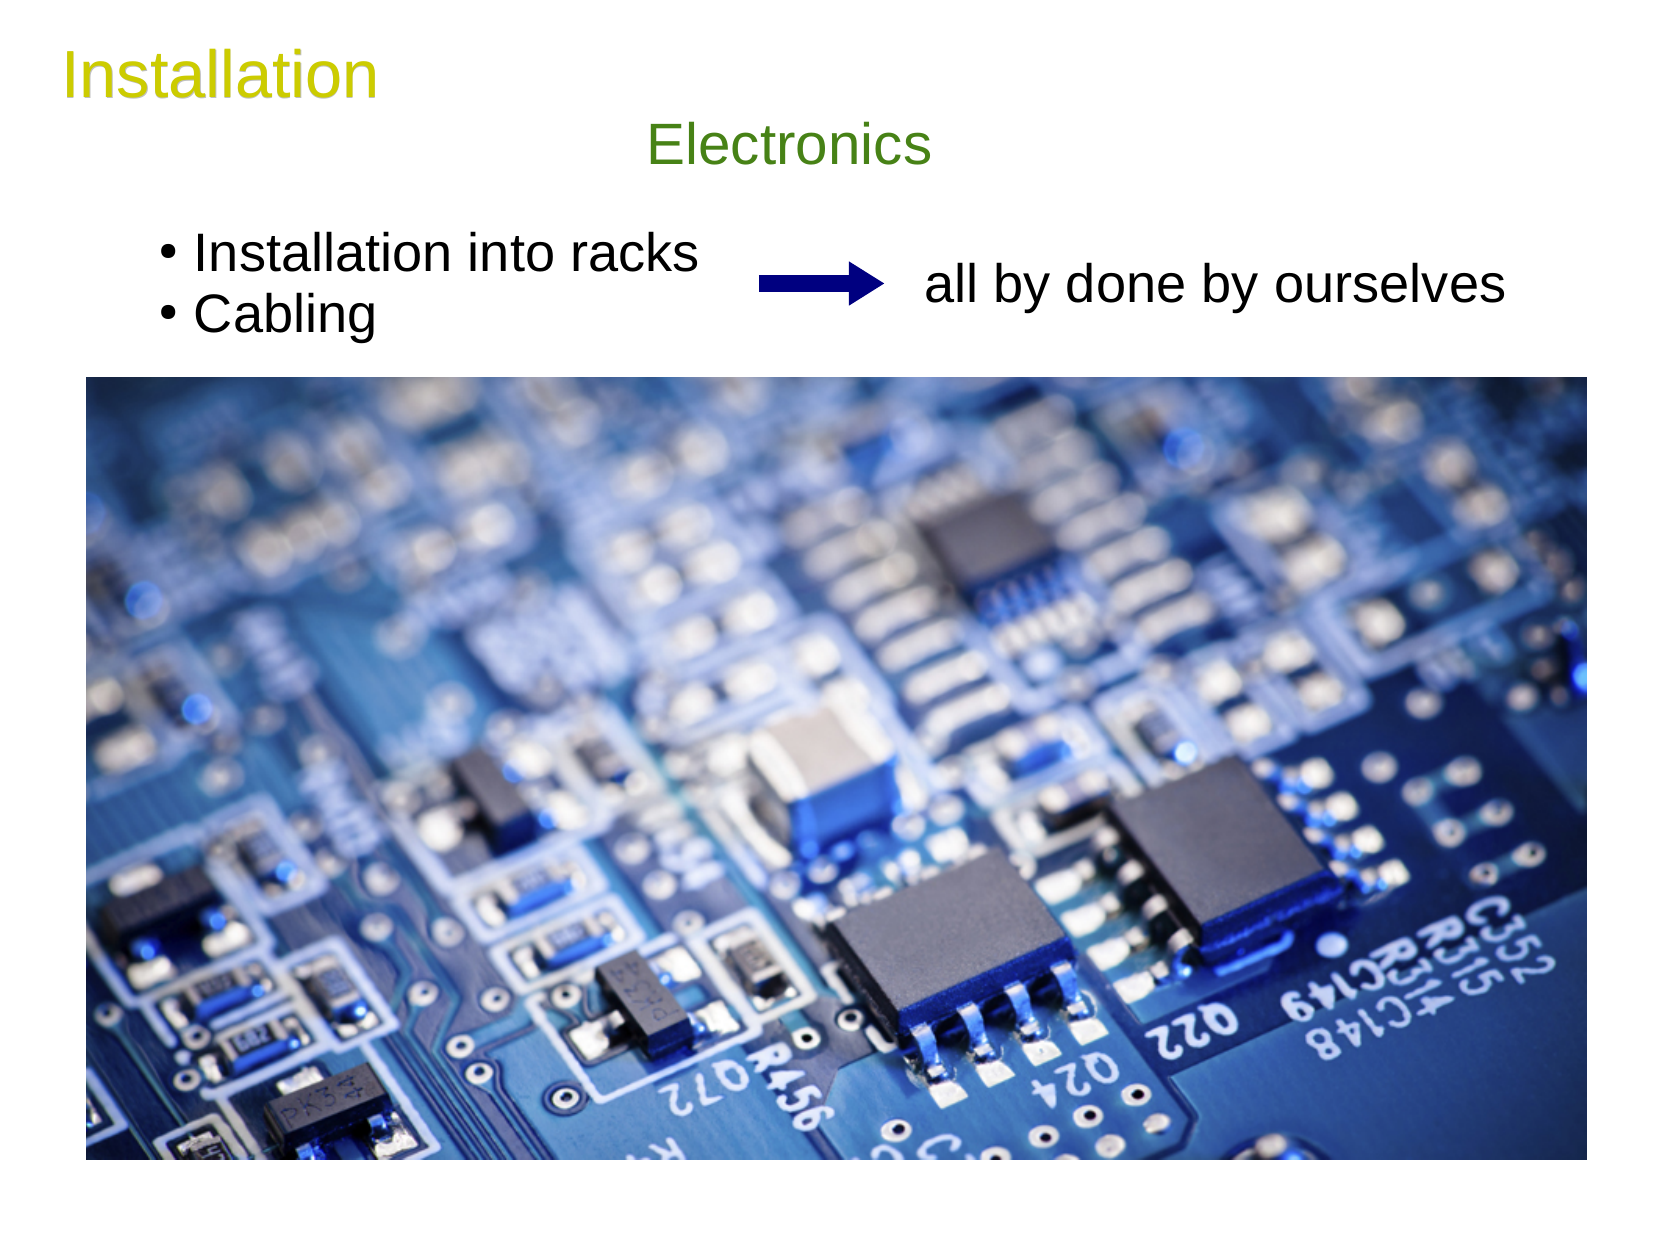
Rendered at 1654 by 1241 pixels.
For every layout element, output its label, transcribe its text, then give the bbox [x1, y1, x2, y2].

text_box Installation [46, 29, 396, 120]
picture [86, 377, 1587, 1160]
text_box Installation into racks Cabling [143, 215, 716, 352]
text_box all by done by ourselves [909, 245, 1523, 322]
text_box Electronics [632, 104, 948, 185]
